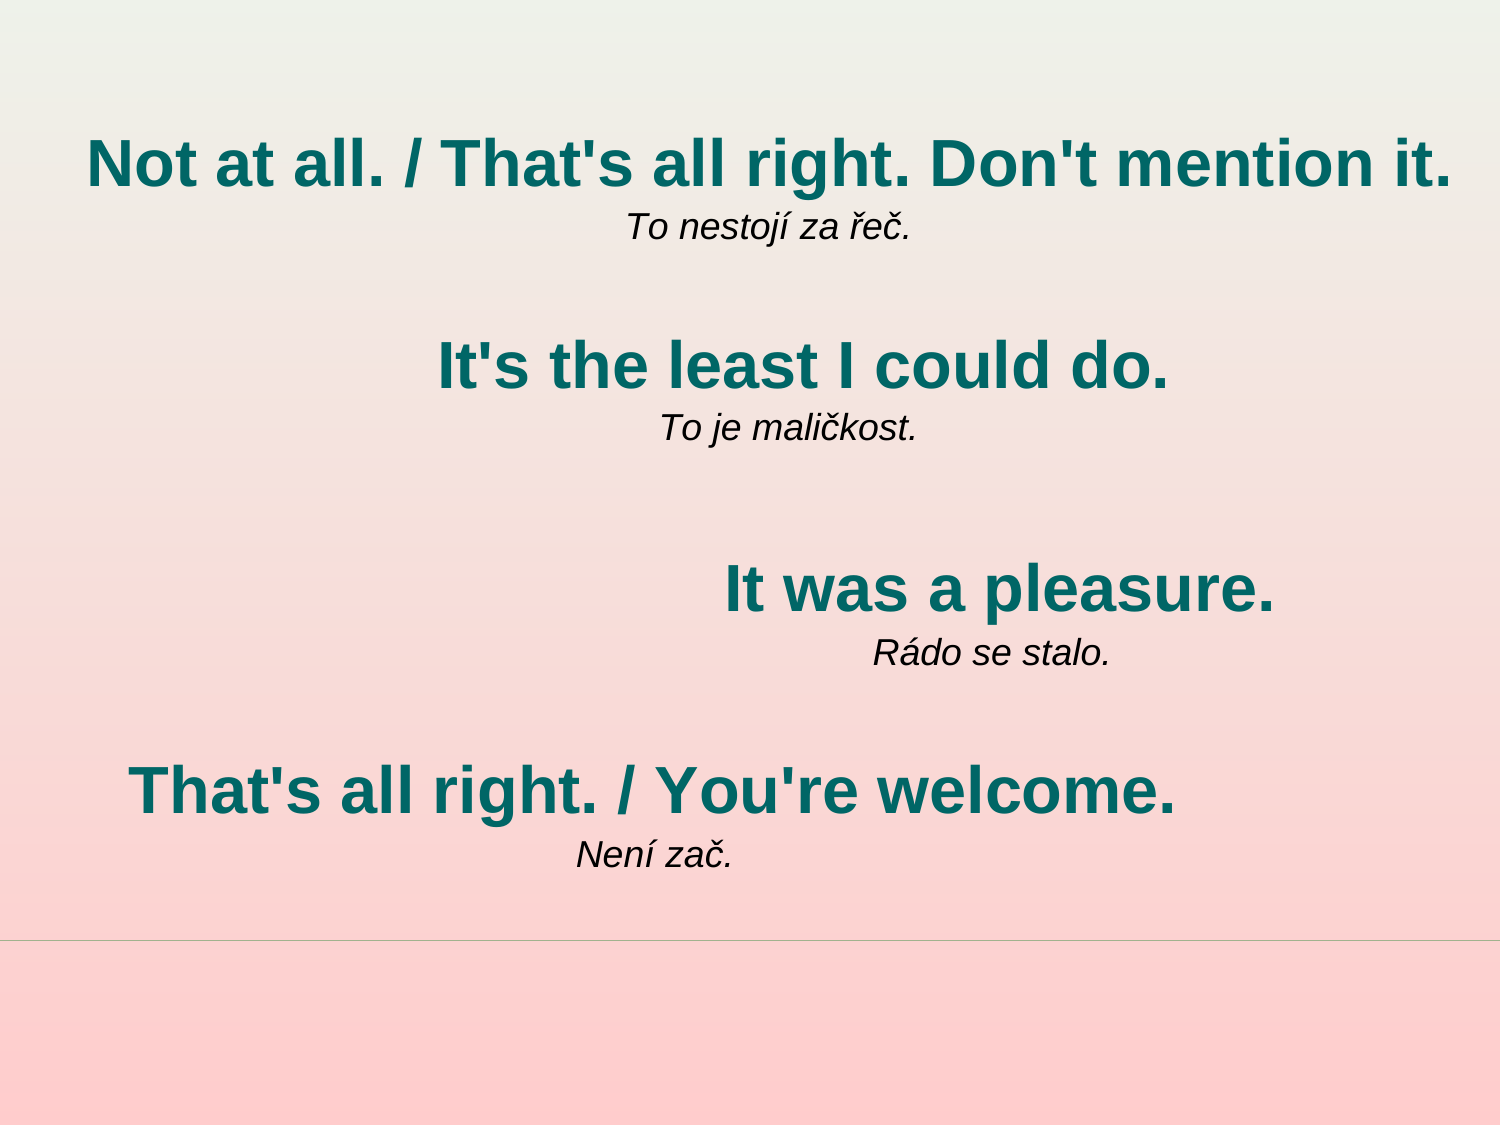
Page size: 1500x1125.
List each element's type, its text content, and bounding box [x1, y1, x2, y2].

text_box Not at all. / That's all right. Don't mention it. [41, 111, 1500, 208]
text_box Není zač. [561, 822, 749, 883]
text_box To nestojí za řeč. [610, 194, 928, 256]
text_box It was a pleasure. [709, 537, 1292, 633]
text_box To je maličkost. [643, 395, 934, 456]
text_box Rádo se stalo. [857, 620, 1127, 681]
text_box That's all right. / You're welcome. [113, 739, 1194, 835]
text_box It's the least I could do. [422, 314, 1187, 410]
